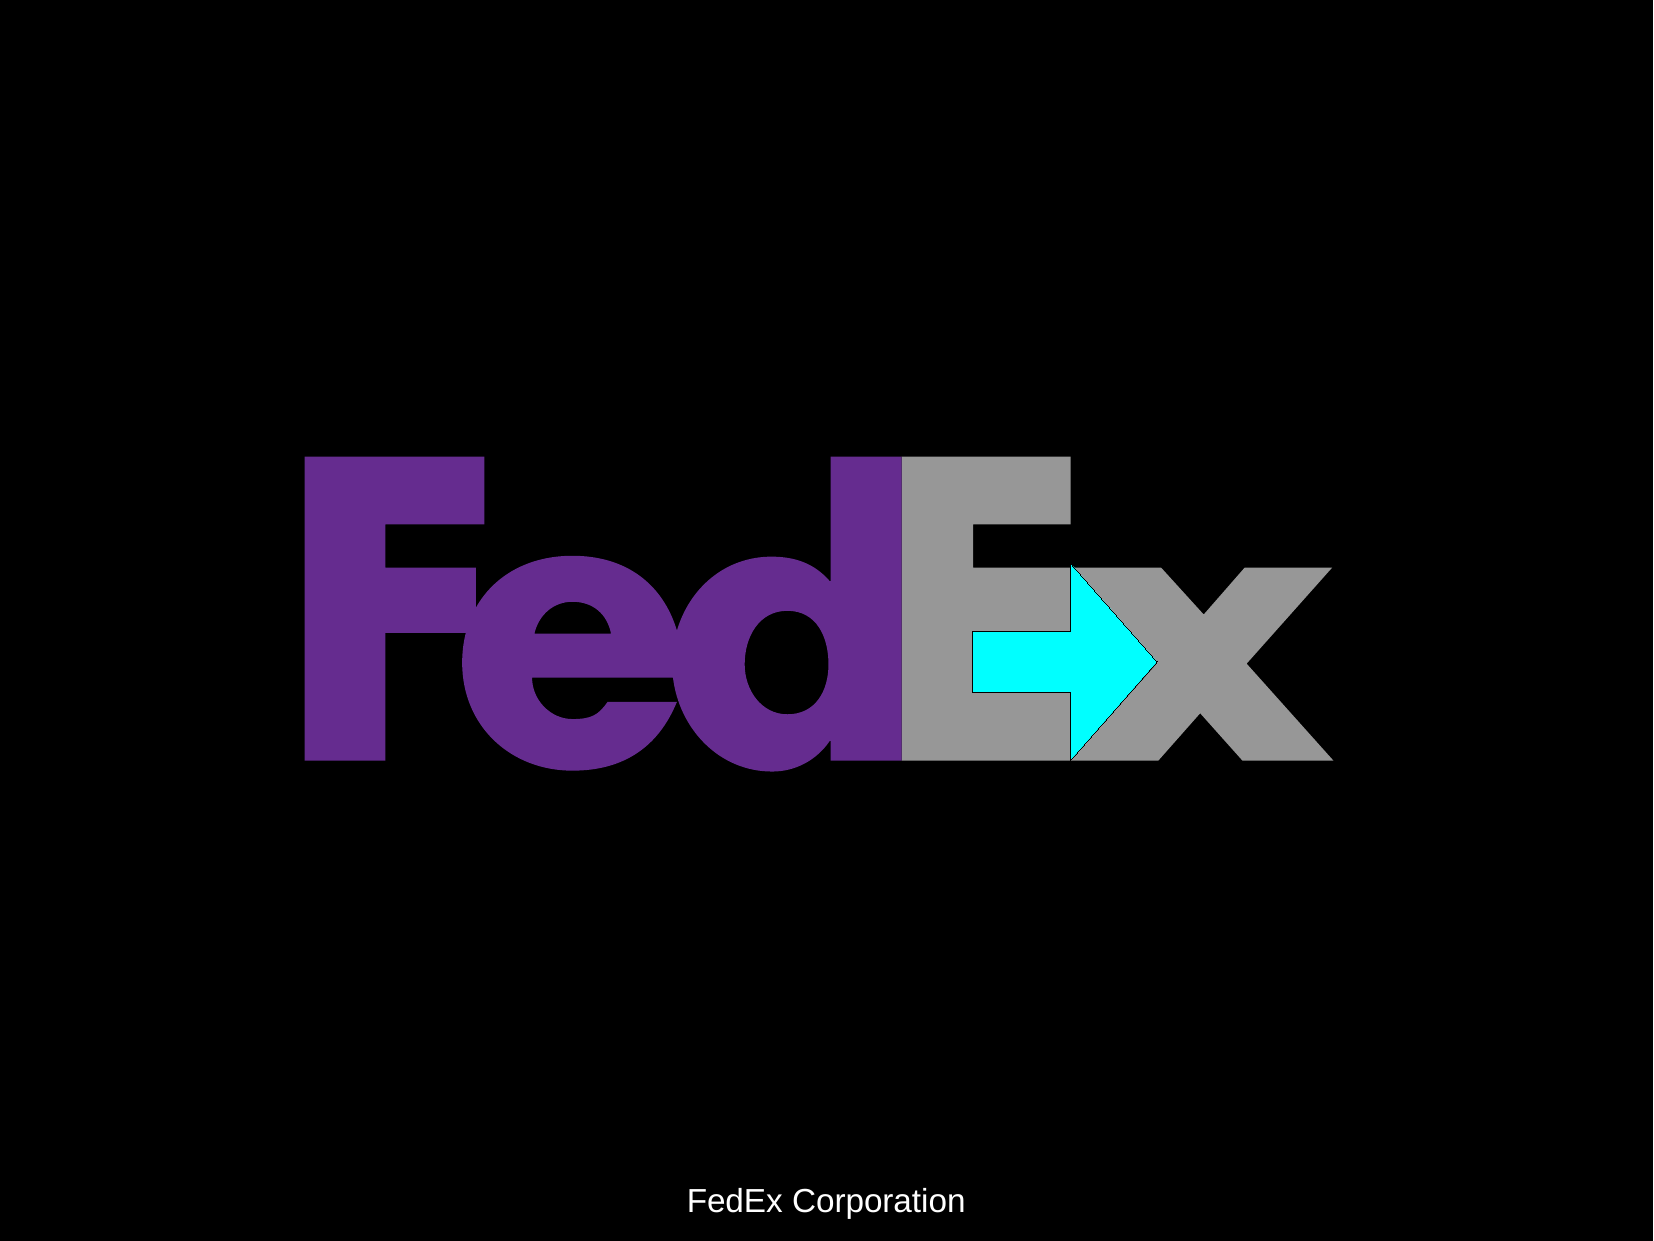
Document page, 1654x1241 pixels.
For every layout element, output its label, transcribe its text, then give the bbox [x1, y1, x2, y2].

text_box [972, 563, 1158, 761]
text_box FedEx Corporation [0, 1162, 1653, 1241]
picture [290, 451, 1363, 789]
